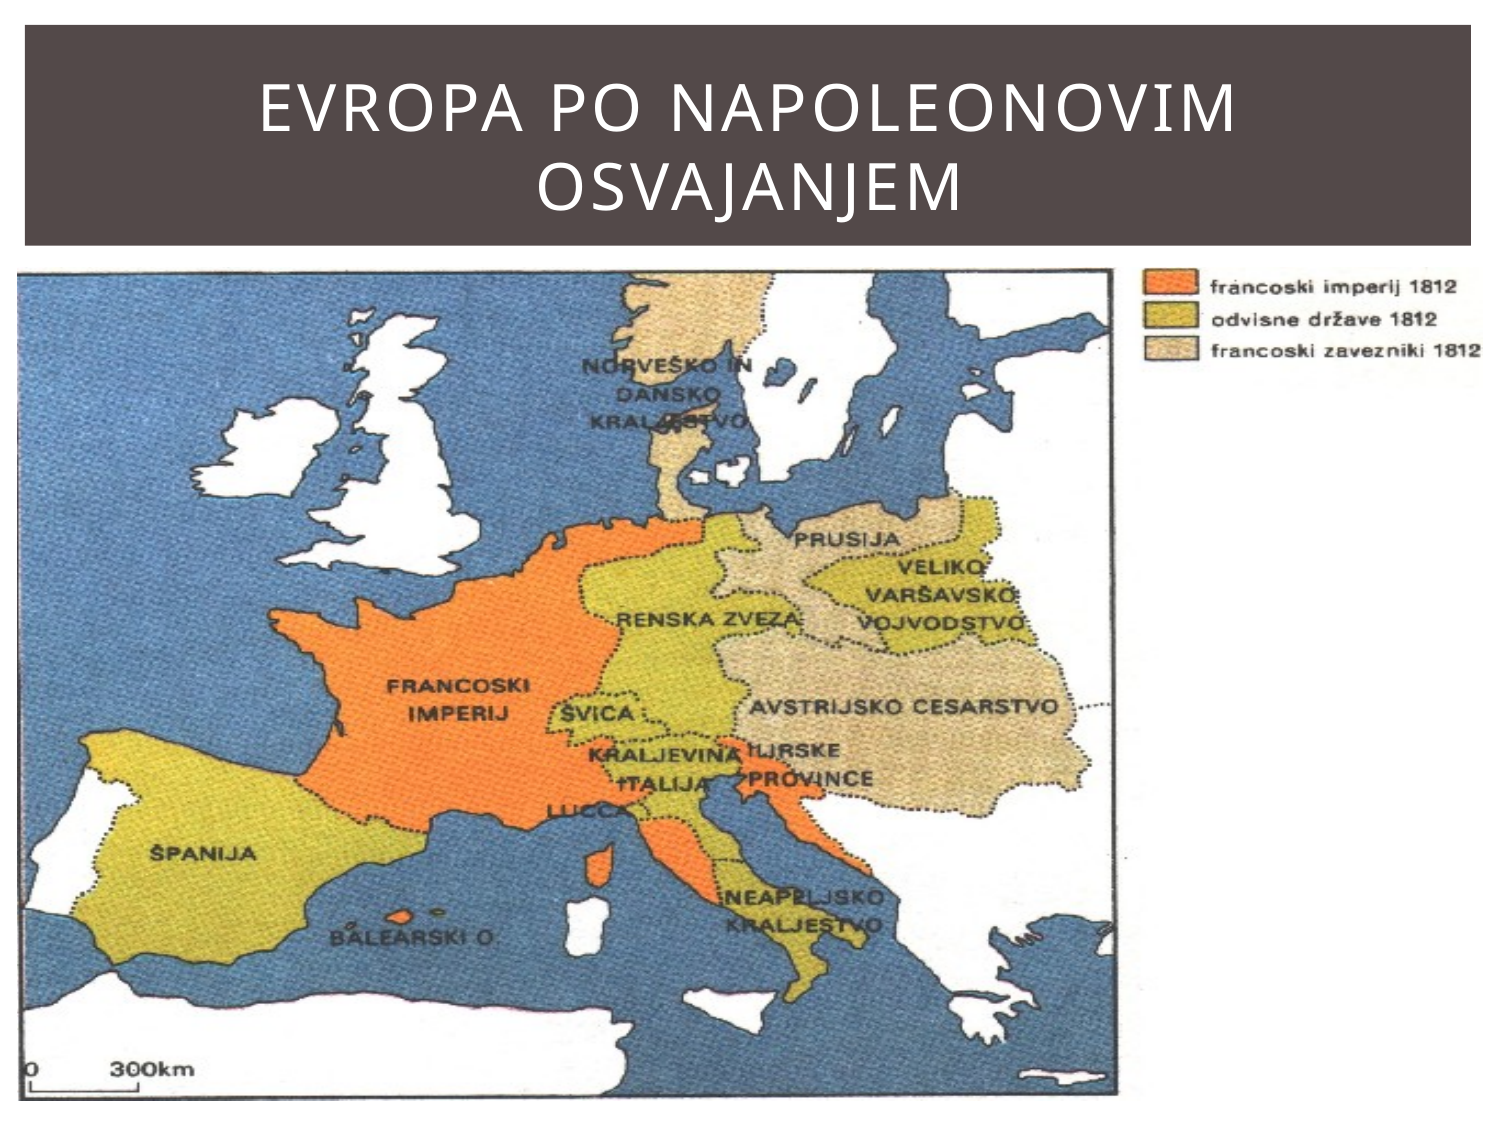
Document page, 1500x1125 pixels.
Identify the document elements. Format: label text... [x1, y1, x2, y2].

picture [17, 267, 1483, 1101]
title Evropa po napoleonovim osvajanjem [62, 58, 1438, 232]
